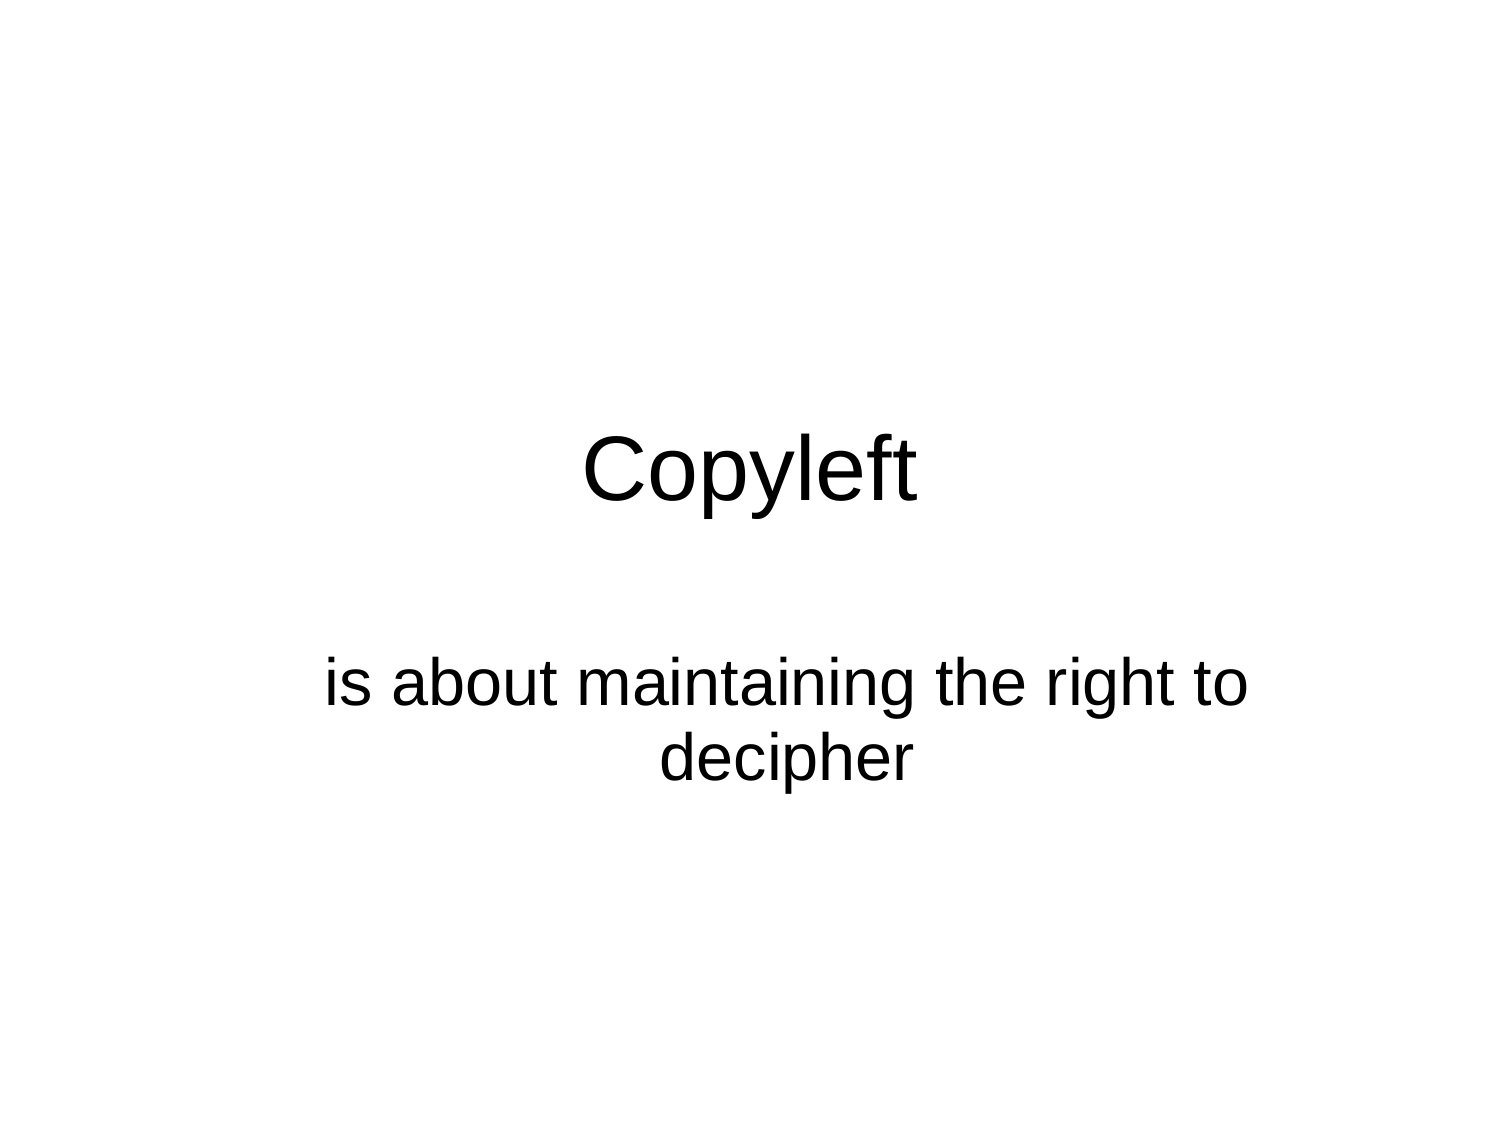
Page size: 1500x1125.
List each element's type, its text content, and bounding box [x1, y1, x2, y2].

title Copyleft [112, 374, 1388, 563]
subtitle is about maintaining the right to decipher [225, 637, 1276, 926]
